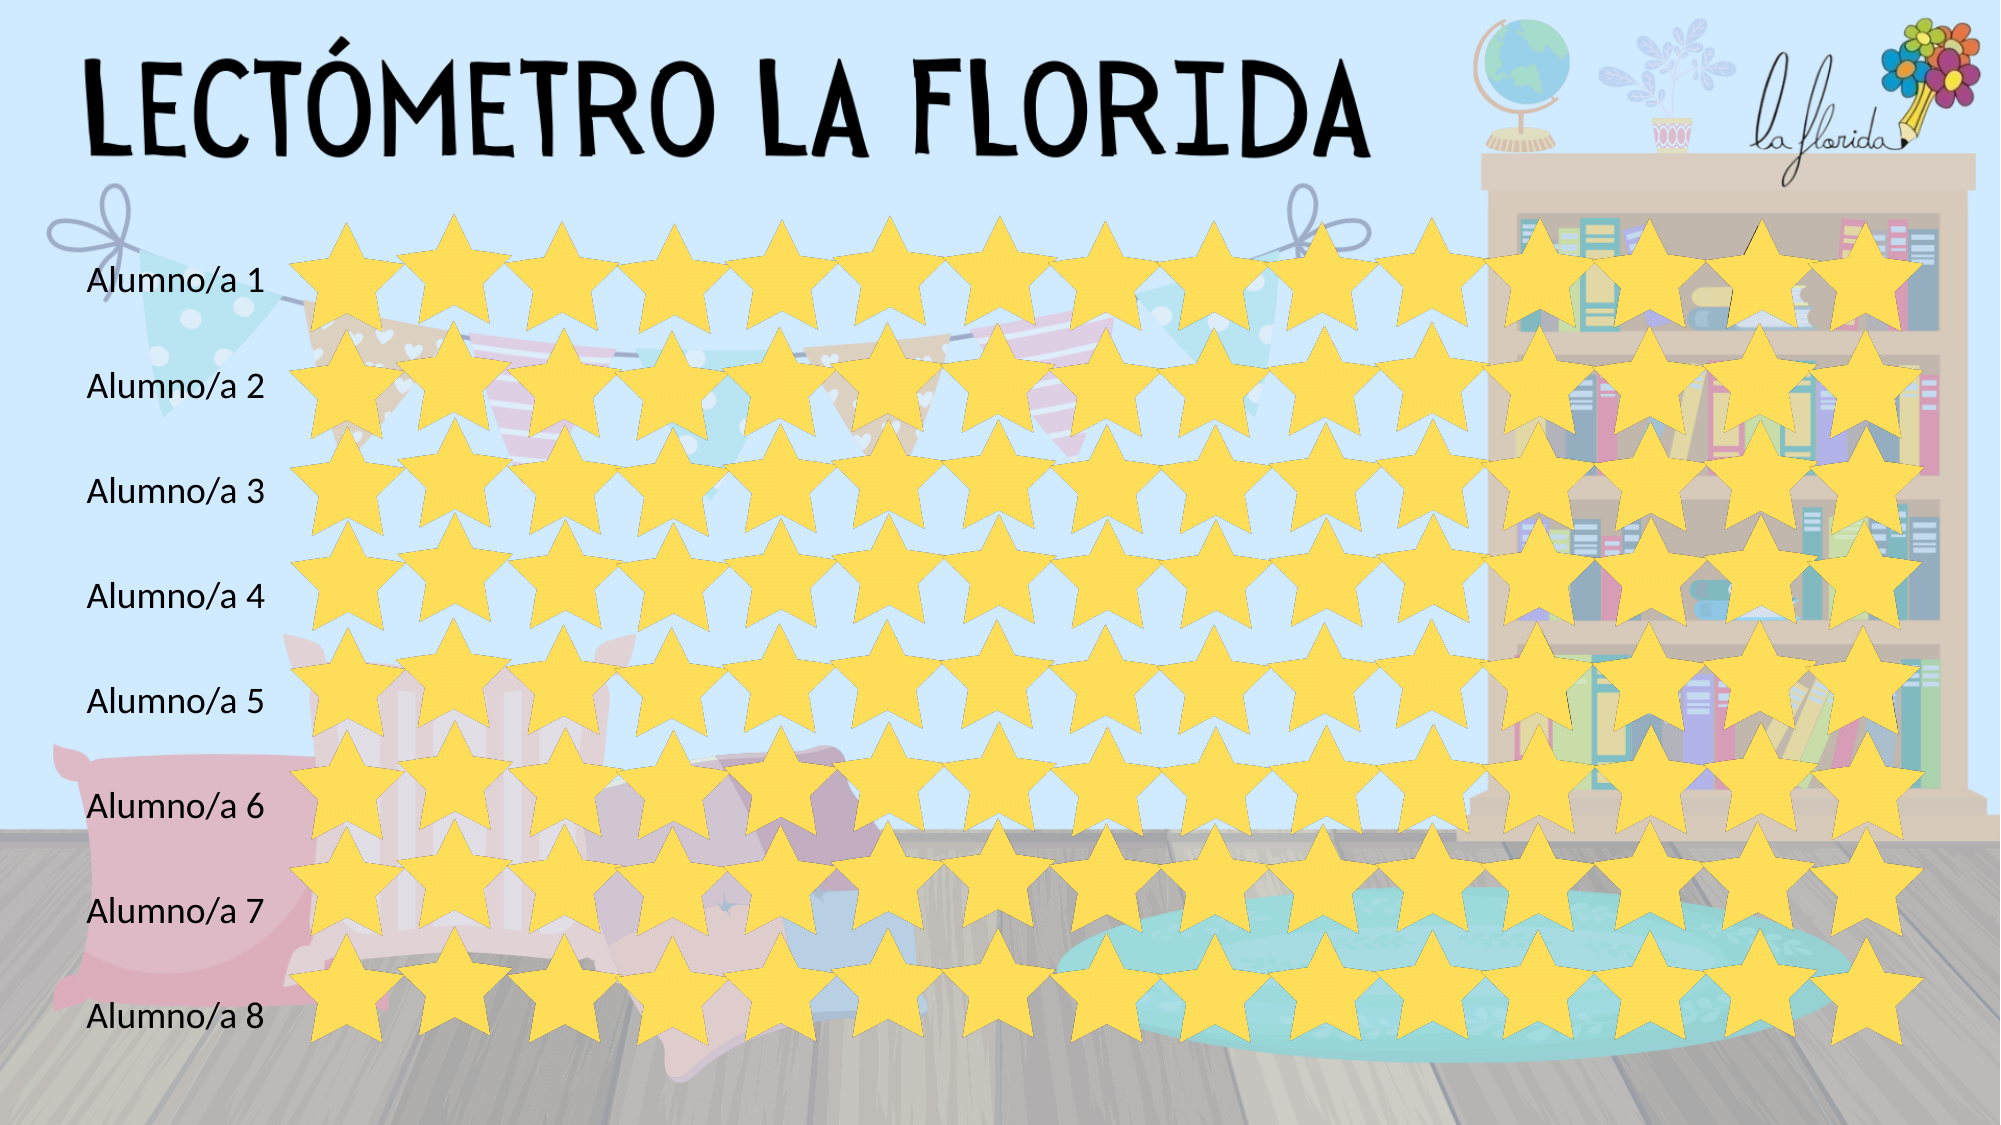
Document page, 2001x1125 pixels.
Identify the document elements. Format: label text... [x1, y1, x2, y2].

text_box Alumno/a 5 [71, 668, 287, 729]
text_box Alumno/a 1 [71, 247, 285, 309]
text_box Alumno/a 4 [71, 563, 287, 624]
text_box Alumno/a 3 [71, 458, 286, 519]
text_box Alumno/a 8 [71, 983, 285, 1044]
picture [0, 0, 2000, 1125]
text_box Alumno/a 7 [71, 878, 285, 939]
text_box Alumno/a 2 [71, 353, 285, 414]
text_box Alumno/a 6 [71, 773, 286, 834]
